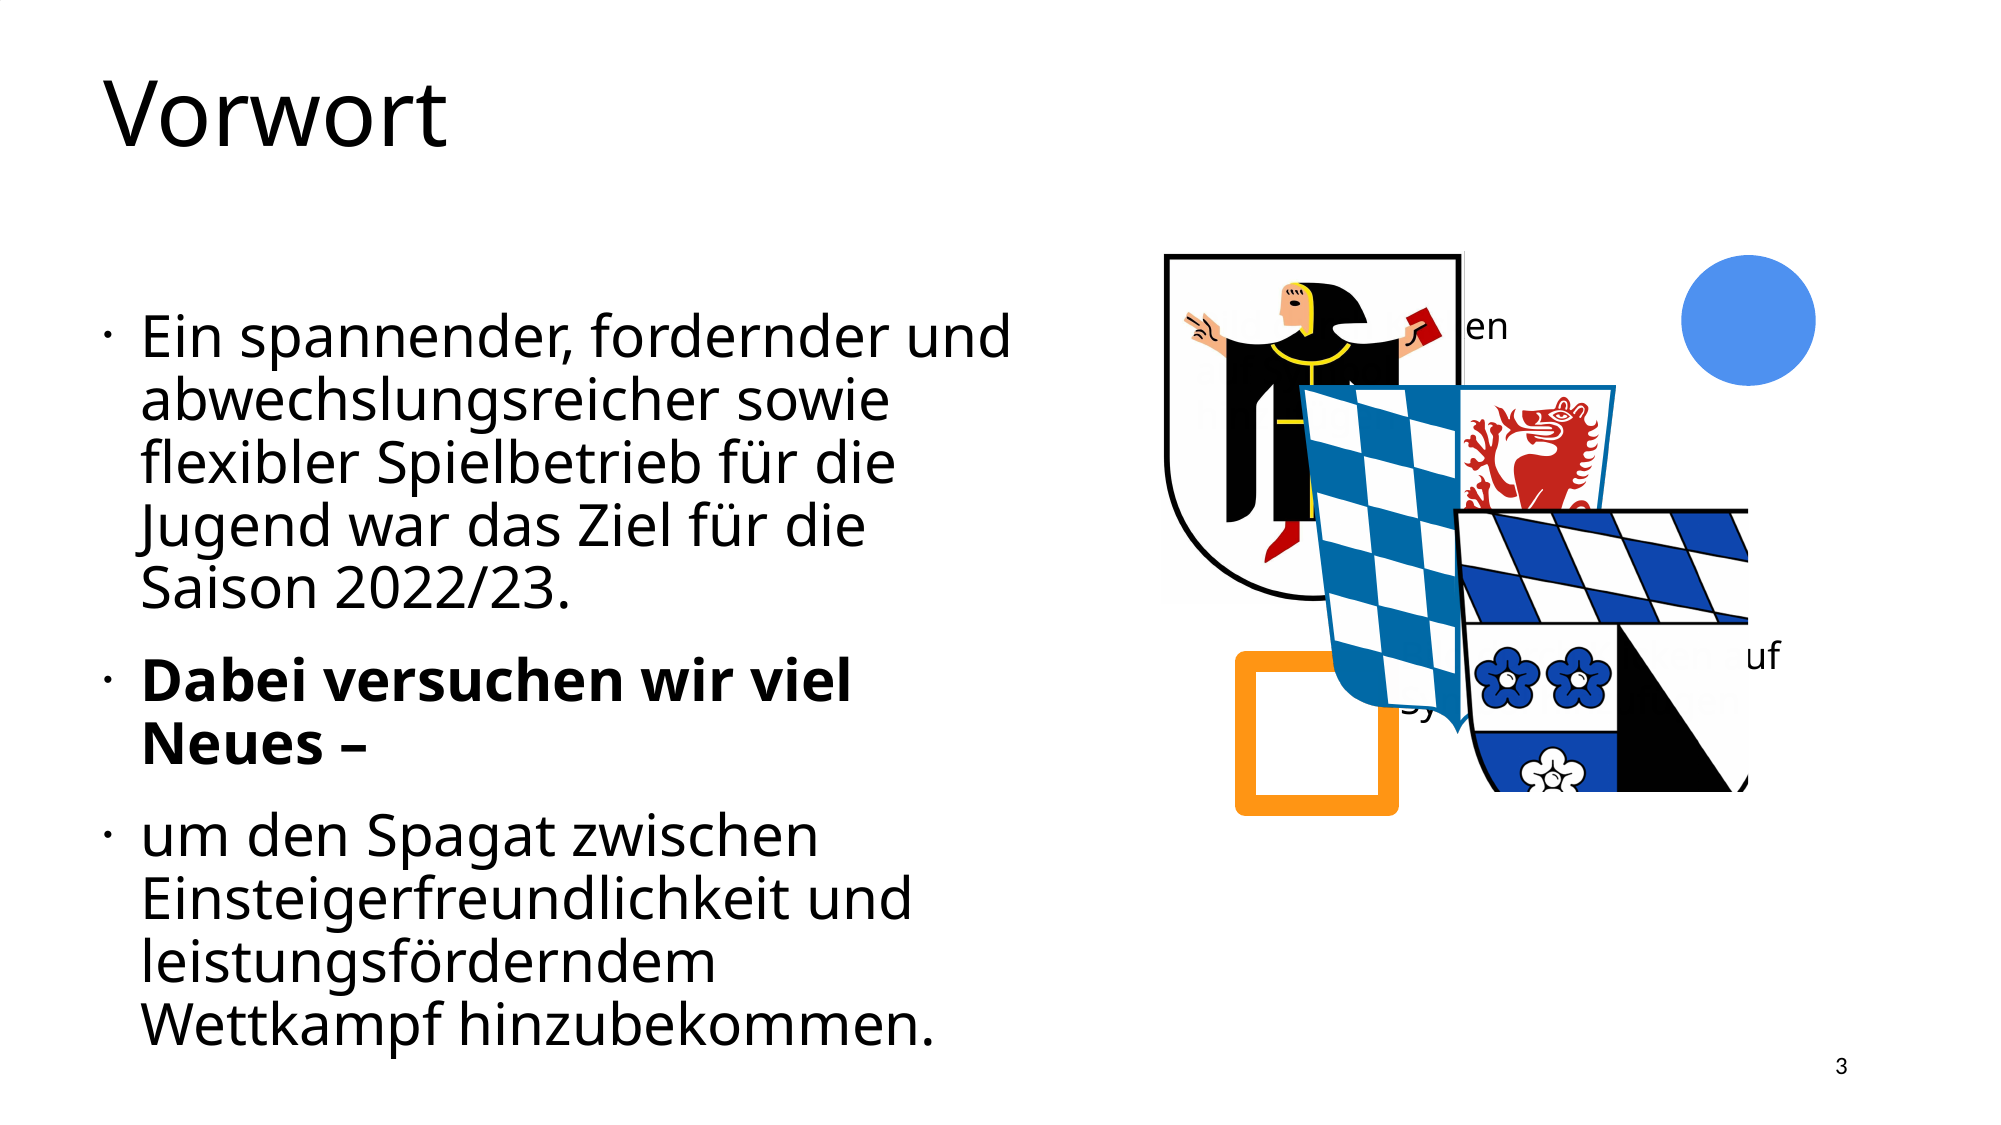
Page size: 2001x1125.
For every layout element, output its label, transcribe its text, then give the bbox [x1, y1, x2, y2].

picture [1122, 188, 1749, 792]
list Ein spannender, fordernder und abwechslungsreicher sowie flexibler Spielbetrieb für die Jugend war das Ziel für die Saison 2022/23. Dabei versuchen wir viel Neues – um den Spagat zwischen Einsteigerfreundlichkeit und leistungsförderndem Wettkampf hinzubekommen. [88, 299, 1041, 1014]
title Vorwort [88, 59, 1041, 278]
slide_number <Nummer> [1412, 1042, 1863, 1103]
